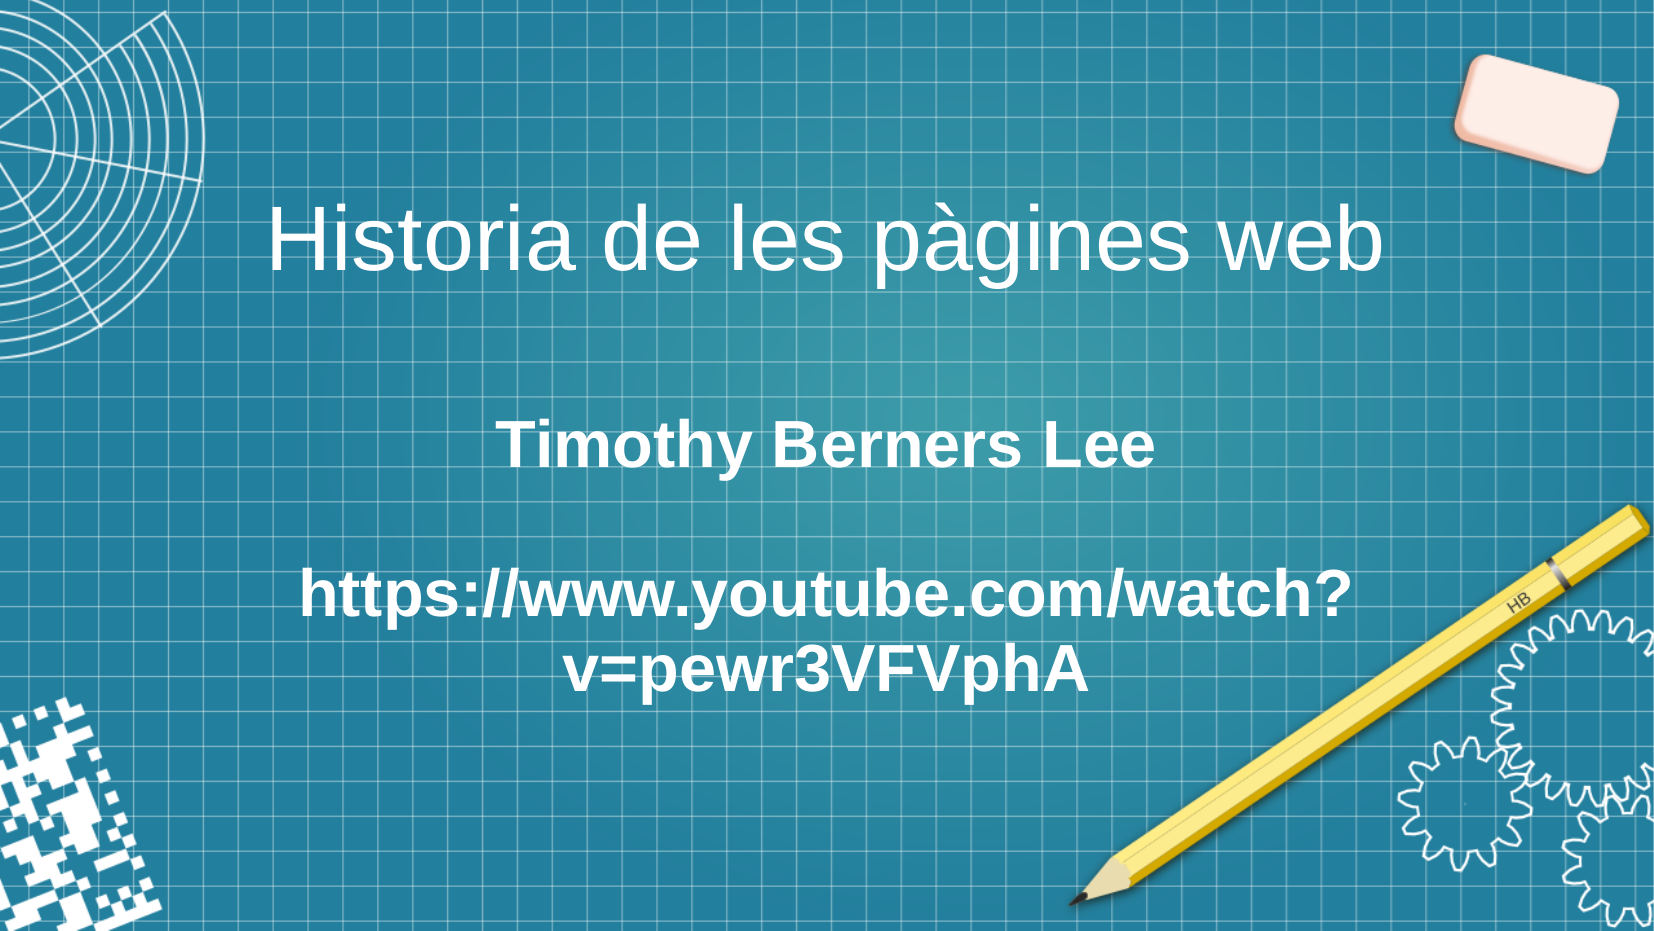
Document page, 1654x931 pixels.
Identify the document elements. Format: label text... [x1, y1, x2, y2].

subtitle Timothy Berners Lee https://www.youtube.com/watch?v=pewr3VFVphA [82, 345, 1571, 842]
title Historia de les pàgines web [82, 132, 1571, 345]
picture [0, 0, 1654, 931]
